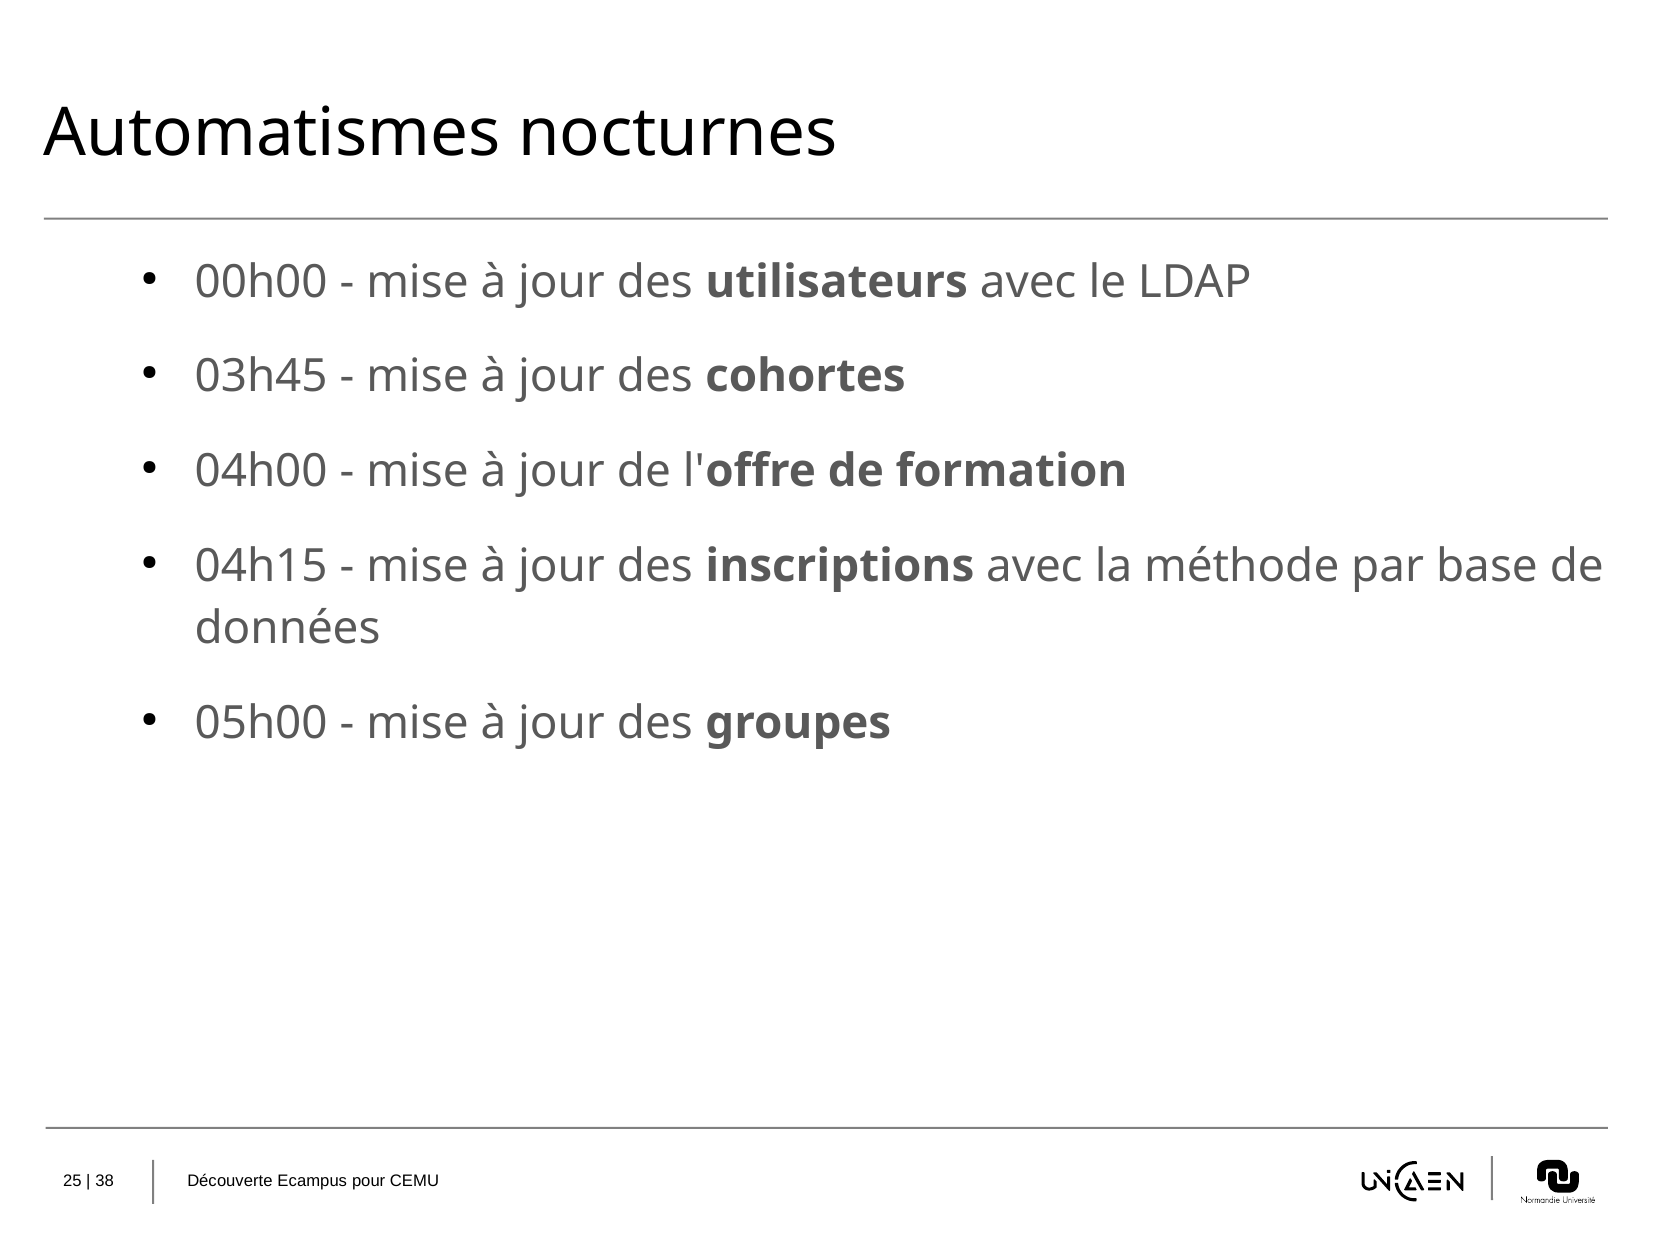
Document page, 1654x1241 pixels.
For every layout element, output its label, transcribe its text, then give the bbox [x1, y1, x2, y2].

list 00h00 - mise à jour des utilisateurs avec le LDAP 03h45 - mise à jour des cohortes 04h00 - mise à jour de l'offre de formation 04h15 - mise à jour des inscriptions avec la méthode par base de données 05h00 - mise à jour des groupes [123, 248, 1608, 1113]
title Automatismes nocturnes [43, 65, 1608, 193]
